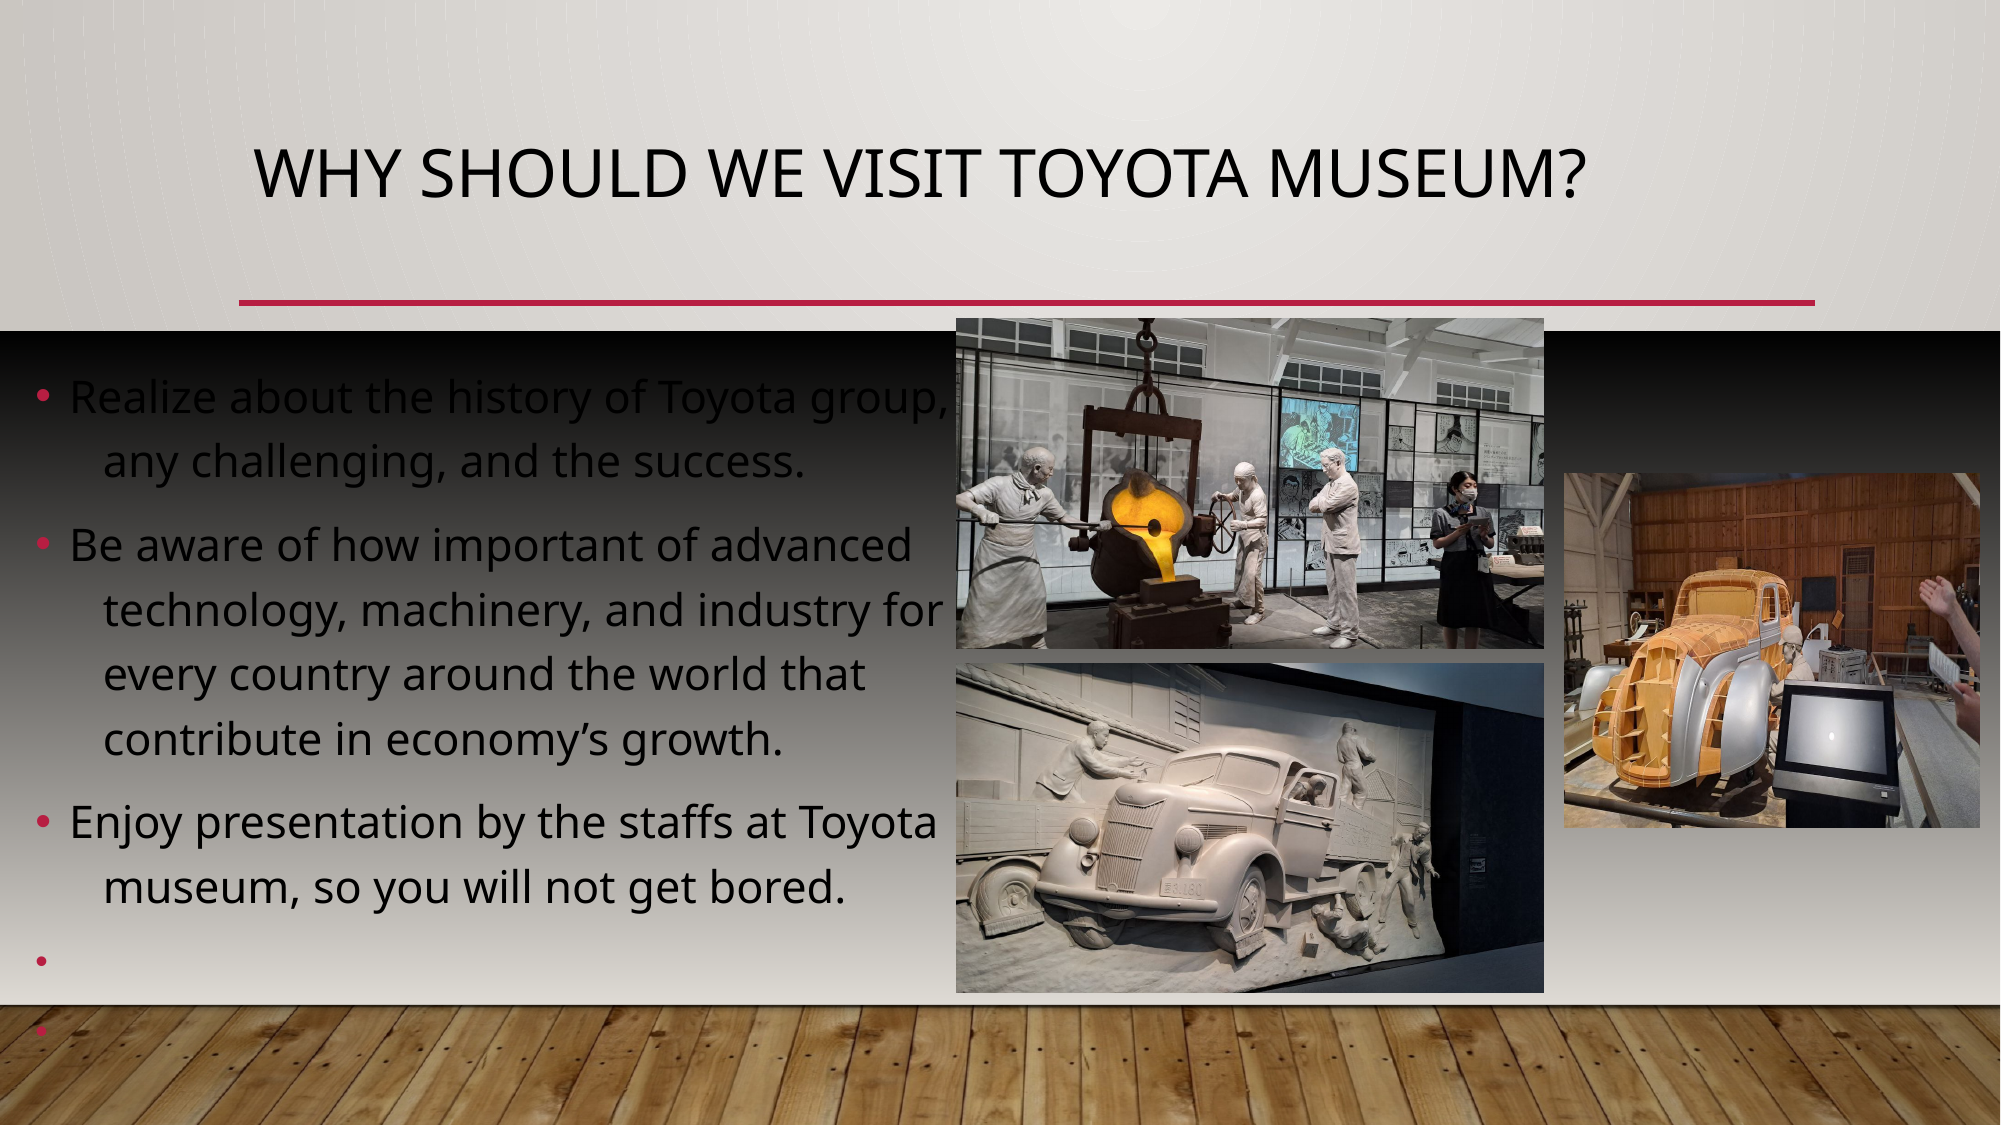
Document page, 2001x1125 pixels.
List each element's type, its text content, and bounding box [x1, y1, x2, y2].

picture [1564, 474, 1980, 829]
picture [956, 318, 1544, 649]
picture [956, 663, 1544, 994]
list Realize about the history of Toyota group, any challenging, and the success. Be aware of how important of advanced technology, machinery, and industry for every country around the world that contribute in economy’s growth. Enjoy presentation by the staffs at Toyota museum, so you will not get bored. [20, 350, 986, 1017]
title Why should we visit Toyota museum? [238, 131, 1814, 305]
